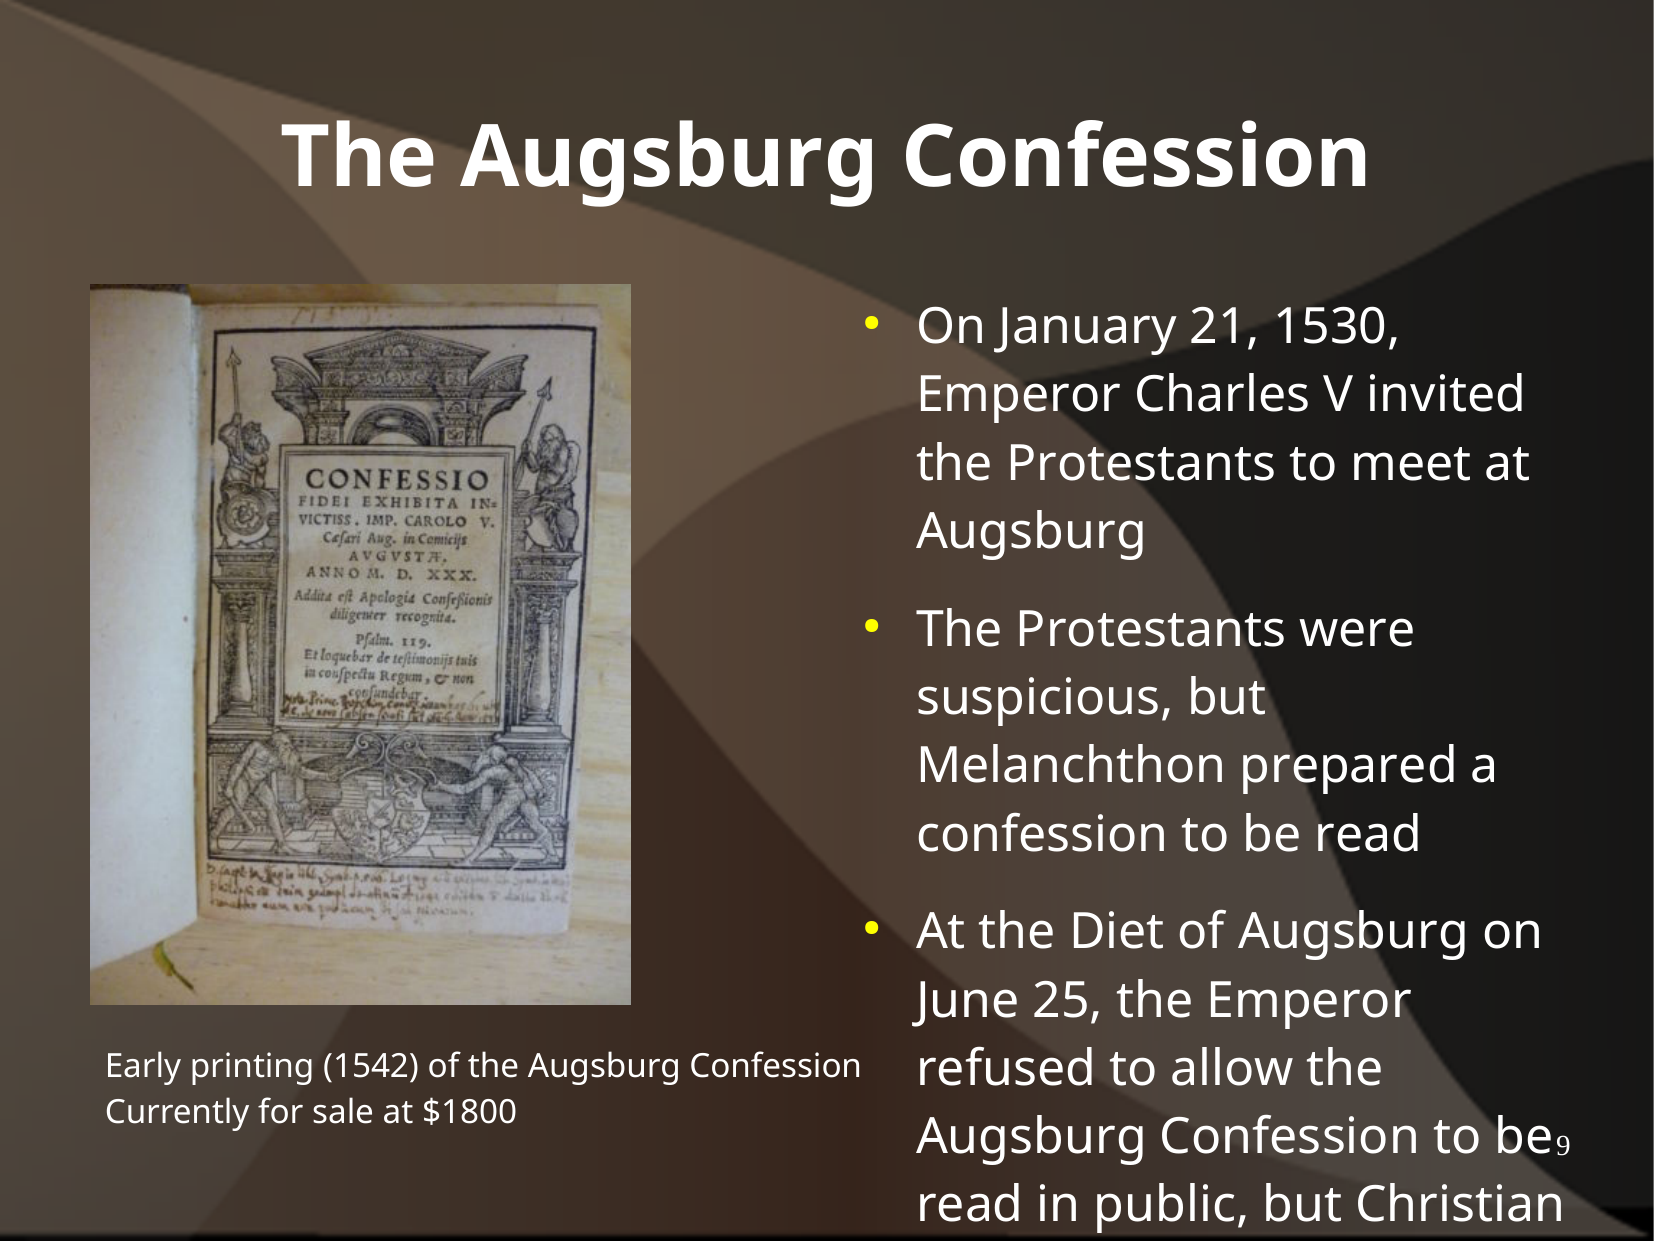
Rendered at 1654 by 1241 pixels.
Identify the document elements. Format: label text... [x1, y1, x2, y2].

list On January 21, 1530, Emperor Charles V invited the Protestants to meet at Augsburg The Protestants were suspicious, but Melanchthon prepared a confession to be read At the Diet of Augsburg on June 25, the Emperor refused to allow the Augsburg Confession to be read in public, but Christian Beyer read it so loudly and clearly that the public gathered outside the building could hear it [845, 290, 1572, 1101]
picture [0, 0, 1654, 1241]
text_box Early printing (1542) of the Augsburg Confession Currently for sale at $1800 [90, 1035, 744, 1127]
title The Augsburg Confession [82, 49, 1571, 257]
